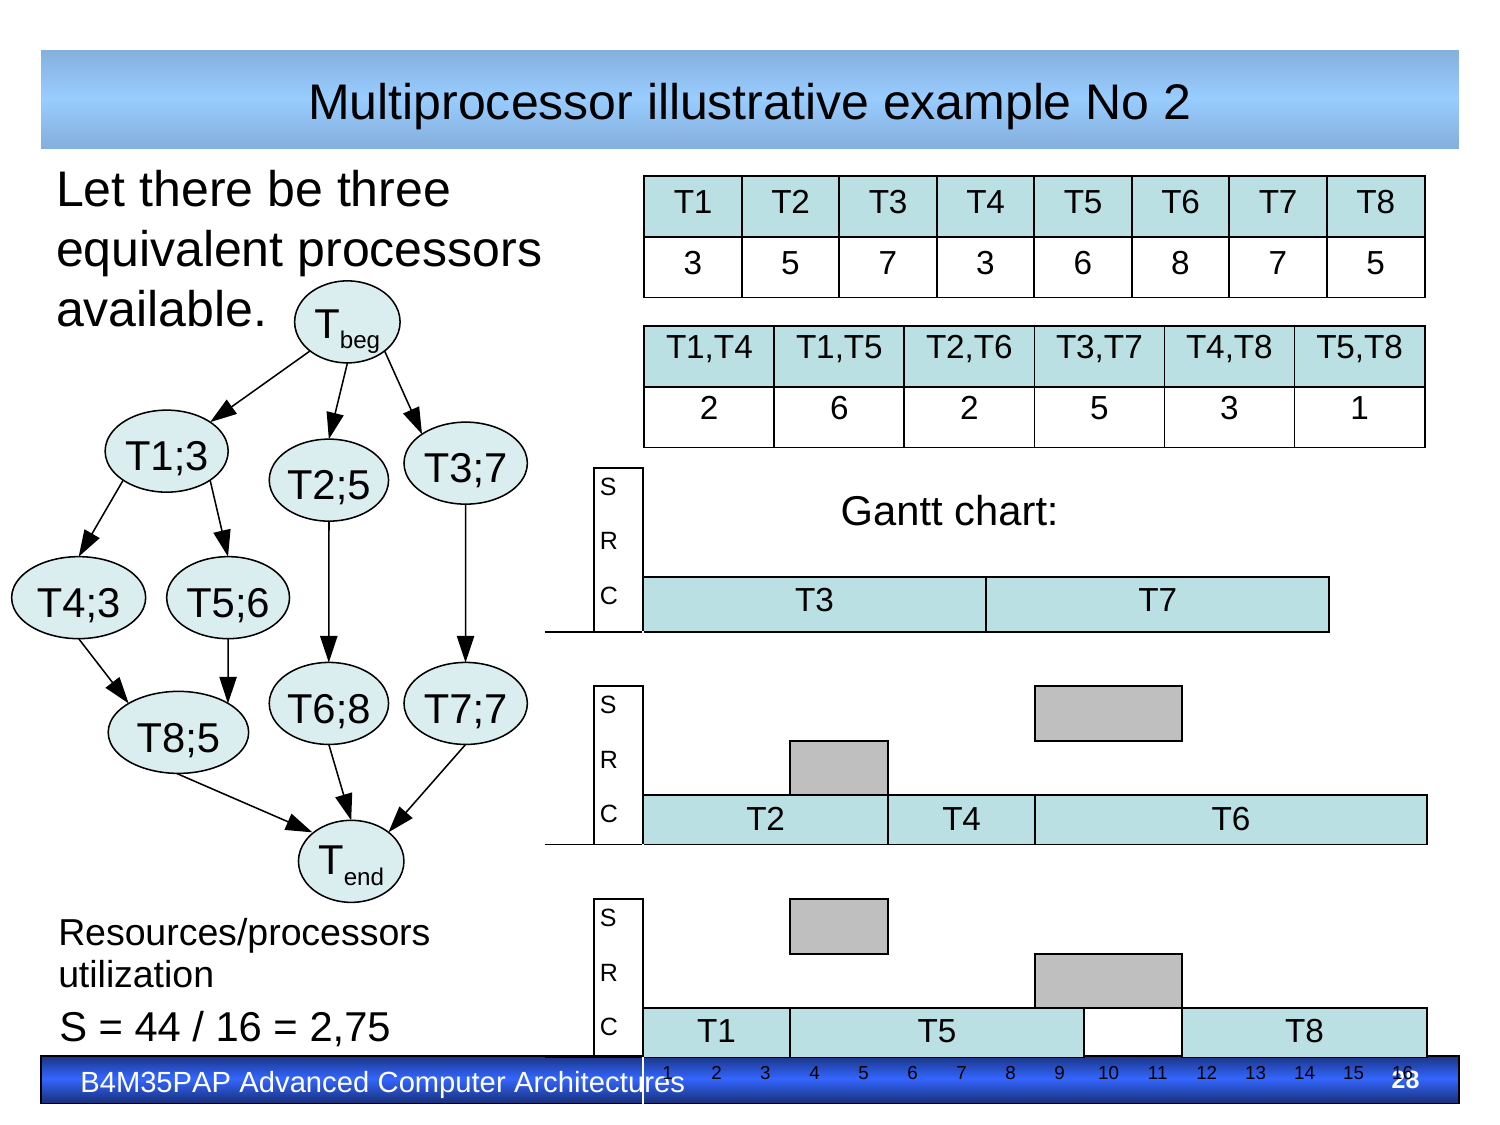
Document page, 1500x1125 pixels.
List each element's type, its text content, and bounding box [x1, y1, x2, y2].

table_cell [644, 845, 692, 899]
table_cell [888, 954, 937, 1007]
table_header T5 [1035, 177, 1131, 236]
table_header [986, 468, 1035, 476]
table_cell [1036, 955, 1181, 1007]
table_cell R [595, 954, 642, 1008]
table_cell [791, 900, 887, 953]
table_cell [1378, 632, 1427, 686]
table_header T5,T8 [1295, 327, 1424, 386]
table_cell [839, 845, 888, 898]
table_cell 2 [905, 388, 1034, 447]
table_cell [937, 633, 986, 686]
table_cell [741, 954, 790, 1007]
table_cell [1231, 633, 1280, 686]
table_cell [1329, 954, 1378, 1007]
table_header T3,T7 [1035, 327, 1164, 386]
table_header [1329, 468, 1378, 523]
table_cell 12 [1182, 1058, 1231, 1112]
text_box T5;6 [166, 556, 290, 639]
table_cell 3 [645, 238, 741, 297]
table_cell [1378, 845, 1427, 899]
table_cell [888, 542, 937, 576]
table_header T1,T4 [645, 327, 773, 386]
table_cell T7 [987, 578, 1328, 631]
table_cell [545, 1058, 594, 1112]
table_cell [741, 633, 790, 686]
table_cell 1 [1295, 388, 1424, 447]
table_cell [1084, 845, 1133, 899]
table_cell [1182, 523, 1231, 576]
table_cell T1 [644, 1009, 789, 1057]
table_cell 10 [1084, 1058, 1133, 1112]
table_cell 3 [938, 238, 1033, 297]
table_cell 14 [1280, 1058, 1329, 1112]
table_cell [1182, 633, 1231, 686]
text_box T3;7 [403, 422, 528, 505]
table_cell [889, 741, 937, 794]
table_cell [692, 686, 741, 741]
table_cell [741, 741, 789, 794]
table_cell 7 [937, 1058, 986, 1112]
table_header [1182, 468, 1231, 523]
text_box [384, 350, 423, 435]
table_cell [1378, 686, 1427, 741]
table_header [545, 468, 593, 631]
table_header [1231, 468, 1280, 523]
table_cell 5 [1328, 238, 1424, 297]
table_cell [692, 633, 741, 686]
table_cell [1133, 523, 1182, 576]
table_header T8 [1328, 177, 1424, 236]
text_box [328, 362, 348, 440]
table_cell [1329, 686, 1378, 741]
table_cell [1084, 633, 1133, 685]
text_box [210, 480, 229, 557]
table_header [741, 468, 790, 523]
table_cell [888, 686, 937, 741]
table_cell [986, 542, 1035, 576]
table_cell [790, 686, 839, 740]
table_cell [1280, 523, 1329, 576]
table_cell 5 [743, 238, 838, 297]
table_cell T4 [889, 796, 1034, 844]
text_box T1;3 [105, 410, 229, 493]
table_cell 6 [1035, 238, 1131, 297]
table_header T4,T8 [1165, 327, 1294, 386]
table_cell [889, 899, 937, 954]
table_cell [1084, 523, 1133, 576]
table_cell [1329, 523, 1378, 577]
table_cell [1035, 523, 1084, 576]
table_cell S [595, 687, 642, 741]
table_cell R [595, 741, 642, 795]
text_box T7;7 [403, 662, 528, 745]
table_cell [594, 1058, 642, 1112]
table_cell [839, 633, 888, 686]
table_cell [1036, 687, 1181, 740]
table_cell [1329, 632, 1378, 686]
table_cell [986, 633, 1035, 686]
title Multiprocessor illustrative example No 2 [41, 50, 1459, 149]
table_cell [692, 845, 741, 899]
table_cell C [595, 577, 642, 631]
table_cell [1133, 845, 1182, 899]
table_cell 1 [644, 1058, 692, 1112]
table_cell S [595, 900, 642, 954]
text_box [328, 744, 352, 821]
table_header T4 [938, 177, 1033, 236]
table_header S [595, 469, 642, 523]
table_cell [1329, 845, 1378, 899]
table_cell [937, 542, 986, 576]
table_header [644, 468, 692, 523]
table_cell [644, 741, 692, 794]
table_header T3 [840, 177, 936, 236]
table_cell 16 [1378, 1058, 1427, 1112]
table_cell [1280, 686, 1329, 741]
table_cell [644, 954, 692, 1007]
table_cell [1183, 954, 1231, 1007]
table_cell [741, 845, 790, 899]
table_cell C [595, 1008, 642, 1057]
table_header [1035, 468, 1084, 523]
table_cell [1182, 741, 1231, 794]
table_cell [937, 899, 986, 954]
table_cell [545, 845, 594, 899]
table_cell [839, 955, 888, 1007]
table_cell 8 [1133, 238, 1228, 297]
table_header T7 [1230, 177, 1326, 236]
table_cell [1133, 633, 1182, 685]
table_cell [790, 955, 839, 1007]
text_box T2;5 [269, 439, 389, 522]
table_cell [986, 899, 1035, 954]
table_cell [1035, 742, 1084, 794]
table_cell [790, 845, 839, 898]
table_cell 8 [986, 1058, 1035, 1112]
table_cell [888, 845, 937, 899]
table_cell [644, 523, 692, 576]
table_cell [644, 686, 692, 741]
table_cell T5 [791, 1009, 1083, 1057]
table_cell [1329, 741, 1378, 794]
table_header [1133, 468, 1182, 523]
table_cell [1085, 1009, 1133, 1058]
table_header [839, 468, 888, 476]
table_cell 7 [840, 238, 936, 297]
table_cell 2 [692, 1058, 741, 1112]
table_cell [1231, 954, 1280, 1007]
table_cell 6 [888, 1058, 937, 1112]
table_cell [790, 633, 839, 686]
table_header T1,T5 [775, 327, 903, 386]
table_header T6 [1133, 177, 1228, 236]
table_cell [888, 633, 937, 686]
table_header [1378, 468, 1427, 523]
table_cell 6 [775, 388, 903, 447]
table_cell T6 [1036, 796, 1426, 844]
table_cell [1231, 741, 1280, 794]
table_header [937, 468, 986, 476]
table_header [1084, 468, 1133, 523]
table_cell 5 [839, 1058, 888, 1112]
table_cell [937, 686, 986, 741]
table_cell [1280, 741, 1329, 794]
table_cell [1231, 845, 1280, 899]
table_cell 2 [645, 388, 773, 447]
table_cell [1378, 523, 1427, 577]
table_cell [545, 899, 593, 1057]
table_cell [1182, 845, 1231, 899]
table_cell [1280, 954, 1329, 1007]
table_cell [1084, 899, 1133, 953]
table_cell 4 [790, 1058, 839, 1112]
table_header T2,T6 [905, 327, 1034, 386]
table_cell [741, 686, 790, 741]
table_cell [692, 954, 741, 1007]
text_box [78, 480, 124, 557]
text_box T8;5 [108, 691, 249, 774]
table_cell [1035, 845, 1084, 899]
table_header T1 [645, 177, 741, 236]
table_cell [790, 523, 839, 576]
table_cell [1330, 577, 1378, 632]
table_cell [741, 899, 789, 954]
table_cell [1329, 899, 1378, 954]
table_cell [937, 954, 986, 1007]
table_cell [937, 741, 986, 794]
table_cell [986, 954, 1034, 1007]
table_cell [1035, 633, 1084, 685]
table_cell [1231, 523, 1280, 576]
table_cell 3 [741, 1058, 790, 1112]
table_cell [1280, 633, 1329, 686]
table_cell [791, 742, 887, 794]
text_box S = 44 / 16 = 2,75 [44, 1004, 406, 1058]
table_cell [1133, 742, 1182, 794]
text_box T6;8 [269, 662, 389, 745]
table_cell [545, 686, 593, 844]
table_cell 5 [1035, 388, 1164, 447]
table_header [692, 468, 741, 523]
table_cell [1035, 899, 1084, 953]
table_header [790, 468, 839, 523]
table_cell [692, 899, 741, 954]
table_cell [1133, 1009, 1181, 1058]
table_cell [1280, 899, 1329, 954]
text_box [210, 350, 311, 423]
table_cell [1378, 577, 1427, 632]
table_header [1280, 468, 1329, 523]
table_cell [644, 899, 692, 954]
table_cell 13 [1231, 1058, 1280, 1112]
table_cell [986, 741, 1035, 794]
table_cell [1378, 741, 1427, 794]
table_cell [839, 542, 888, 576]
table_cell [986, 686, 1034, 741]
table_cell T8 [1183, 1009, 1426, 1057]
text_box T4;3 [11, 556, 146, 639]
table_header [888, 468, 937, 476]
table_cell [1231, 899, 1280, 954]
table_cell [1280, 845, 1329, 899]
text_box Resources/processors utilization [43, 904, 499, 1004]
table_cell R [595, 523, 642, 577]
table_cell [1133, 899, 1182, 953]
table_cell [1231, 686, 1280, 741]
table_cell [644, 633, 692, 686]
table_cell 11 [1133, 1058, 1182, 1112]
table_cell [1378, 954, 1427, 1007]
text_box [388, 744, 466, 833]
table_cell [1183, 686, 1231, 741]
table_cell [1378, 899, 1427, 954]
table_cell 9 [1035, 1058, 1084, 1112]
table_cell [594, 845, 642, 898]
table_cell [594, 633, 642, 685]
text_box [176, 773, 313, 833]
table_cell [741, 523, 790, 576]
table_cell 7 [1230, 238, 1326, 297]
table_cell T2 [644, 796, 887, 844]
text_box Gantt chart: [825, 476, 1074, 542]
table_cell [1182, 899, 1231, 954]
table_cell [839, 686, 888, 740]
table_cell [1084, 742, 1133, 794]
table_cell T3 [644, 578, 985, 631]
text_box Tend [298, 820, 404, 903]
table_cell 3 [1165, 388, 1294, 447]
table_cell 15 [1329, 1058, 1378, 1112]
table_cell [545, 633, 594, 686]
table_cell [986, 845, 1035, 899]
table_cell [692, 741, 741, 794]
table_cell [692, 523, 741, 576]
list Let there be three equivalent processors available. [41, 148, 628, 344]
table_cell C [595, 795, 642, 844]
text_box Tbeg [302, 344, 392, 363]
table_cell [937, 845, 986, 899]
table_header T2 [743, 177, 838, 236]
text_box [78, 638, 129, 704]
